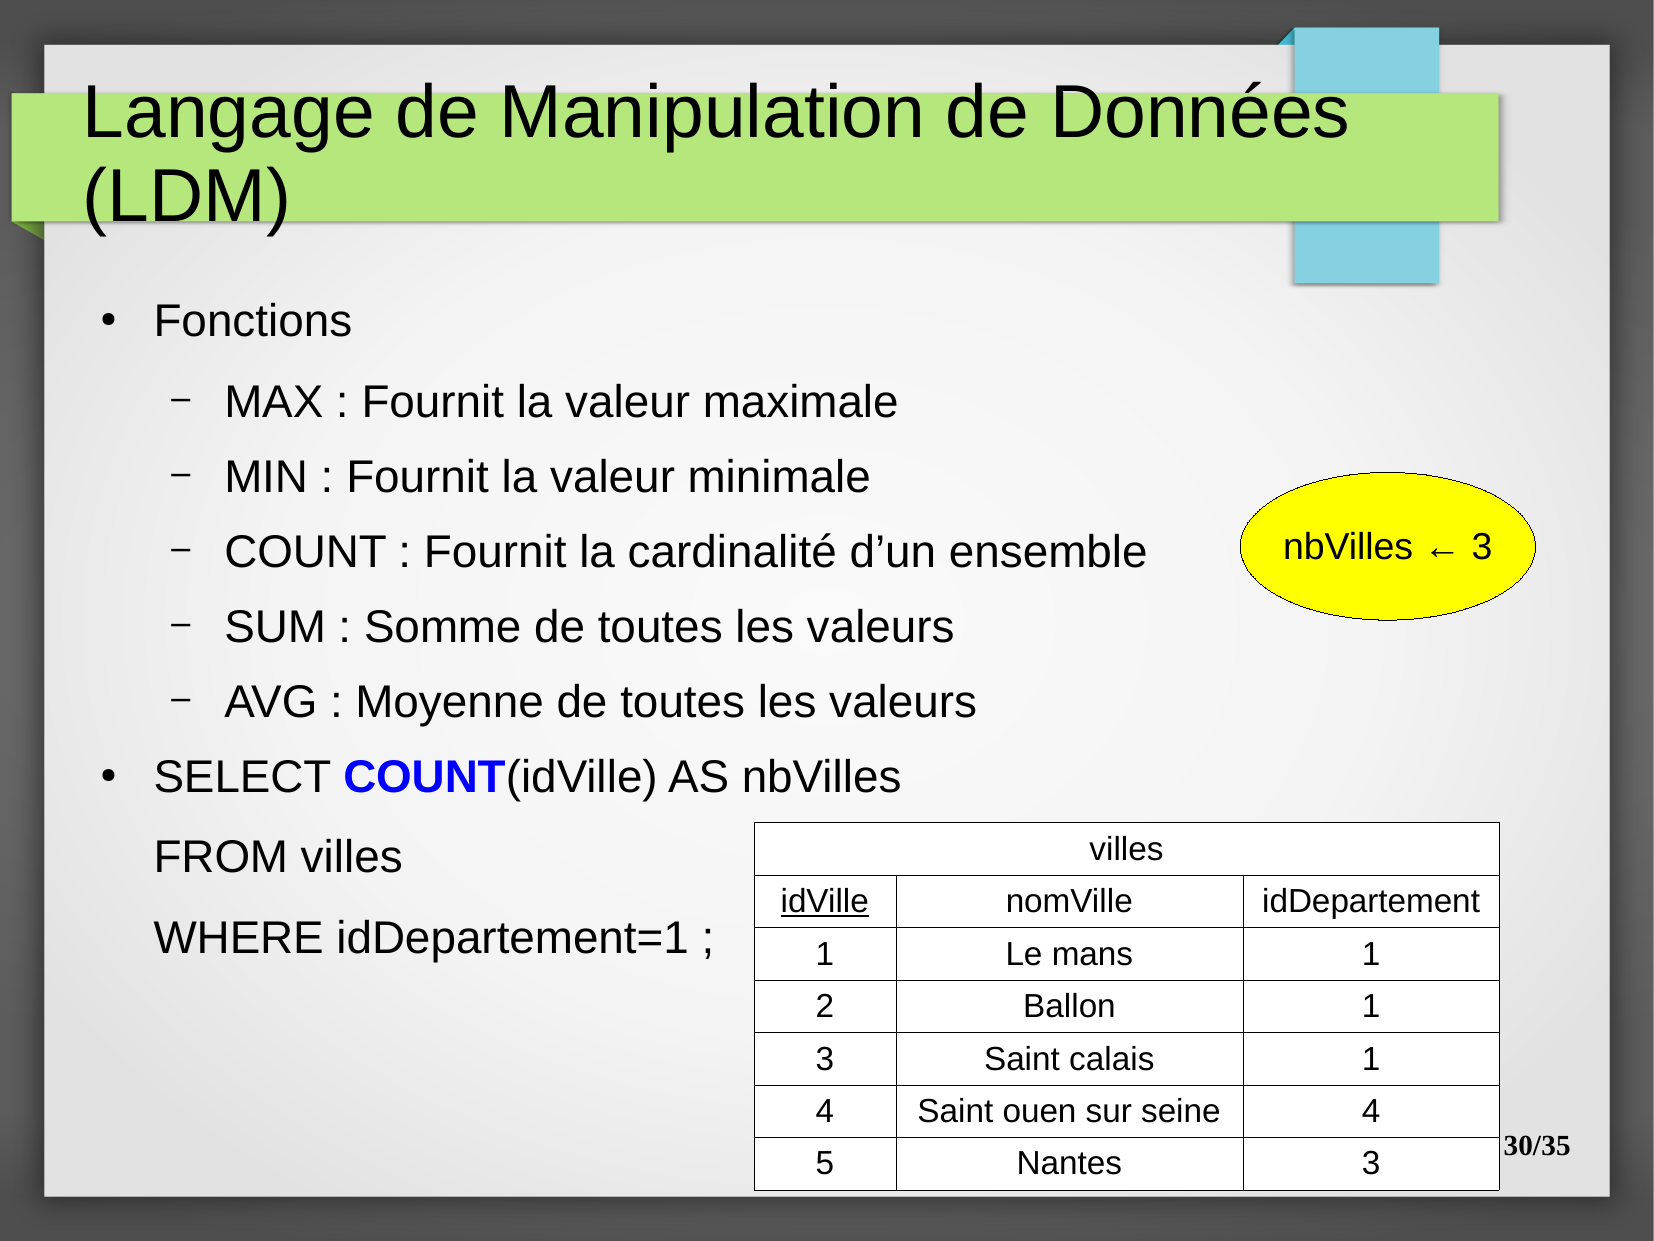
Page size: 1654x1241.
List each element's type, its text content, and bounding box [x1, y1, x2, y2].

title Langage de Manipulation de Données (LDM) [82, 49, 1571, 257]
table_cell 4 [755, 1086, 896, 1137]
table_cell nomVille [897, 876, 1243, 927]
table_cell 1 [1244, 928, 1499, 980]
picture [0, 0, 1654, 1241]
table_cell 3 [755, 1033, 896, 1085]
table_header villes [755, 823, 1499, 875]
table_cell idVille [755, 876, 896, 927]
text_box nbVilles ← 3 [1240, 472, 1536, 621]
table_cell Saint calais [897, 1033, 1243, 1085]
table_cell idDepartement [1244, 876, 1499, 927]
table_cell Ballon [897, 981, 1243, 1032]
table_cell 5 [755, 1138, 896, 1190]
table_cell 2 [755, 981, 896, 1032]
table_cell 1 [755, 928, 896, 980]
table_cell 4 [1244, 1086, 1499, 1137]
table_cell 1 [1244, 1033, 1499, 1085]
table_cell 1 [1244, 981, 1499, 1032]
list Fonctions MAX : Fournit la valeur maximale MIN : Fournit la valeur minimale COUNT : Fournit la cardinalité d’un ensemble SUM : Somme de toutes les valeurs AVG : Moyenne de toutes les valeurs SELECT COUNT(idVille) AS nbVilles FROM villes WHERE idDepartement=1 ; [82, 295, 1571, 1015]
table_cell Nantes [897, 1138, 1243, 1190]
table_cell Saint ouen sur seine [897, 1086, 1243, 1137]
table_cell Le mans [897, 928, 1243, 980]
table_cell 3 [1244, 1138, 1499, 1190]
